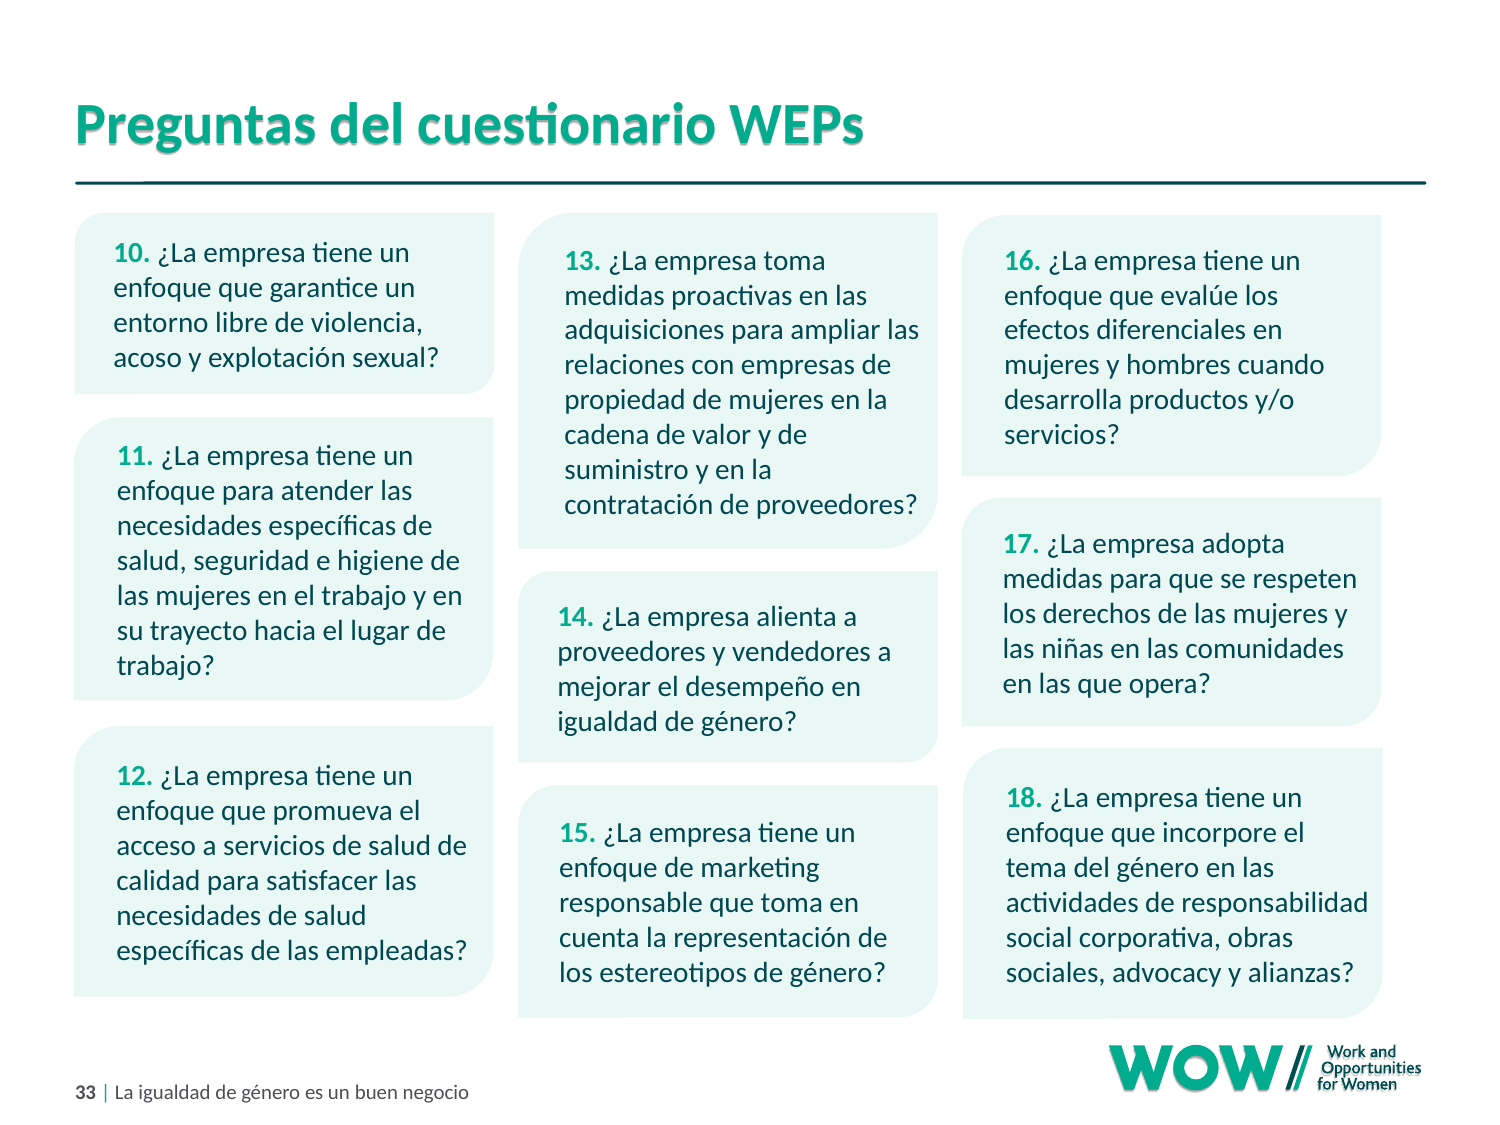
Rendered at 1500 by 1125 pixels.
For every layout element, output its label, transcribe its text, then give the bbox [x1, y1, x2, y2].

text_box 10. ¿La empresa tiene un enfoque que garantice un entorno libre de violencia, acoso y explotación sexual? [74, 212, 495, 395]
text_box 18. ¿La empresa tiene un enfoque que incorpore el tema del género en las actividades de responsabilidad social corporativa, obras sociales, advocacy y alianzas? [963, 748, 1383, 1019]
text_box 14. ¿La empresa alienta a proveedores y vendedores a mejorar el desempeño en igualdad de género? [518, 571, 938, 763]
text_box 16. ¿La empresa tiene un enfoque que evalúe los efectos diferenciales en mujeres y hombres cuando desarrolla productos y/o servicios? [961, 215, 1382, 477]
title Preguntas del cuestionario WEPs [75, 41, 1424, 156]
text_box 12. ¿La empresa tiene un enfoque que promueva el acceso a servicios de salud de calidad para satisfacer las necesidades de salud específicas de las empleadas? [73, 726, 494, 997]
text_box 17. ¿La empresa adopta medidas para que se respeten los derechos de las mujeres y las niñas en las comunidades en las que opera? [961, 497, 1382, 727]
text_box 33 | La igualdad de género es un buen negocio [75, 1045, 606, 1106]
text_box 13. ¿La empresa toma medidas proactivas en las adquisiciones para ampliar las relaciones con empresas de propiedad de mujeres en la cadena de valor y de suministro y en la contratación de proveedores? [518, 212, 938, 549]
text_box 11. ¿La empresa tiene un enfoque para atender las necesidades específicas de salud, seguridad e higiene de las mujeres en el trabajo y en su trayecto hacia el lugar de trabajo? [73, 417, 494, 701]
text_box 15. ¿La empresa tiene un enfoque de marketing responsable que toma en cuenta la representación de los estereotipos de género? [518, 785, 938, 1018]
